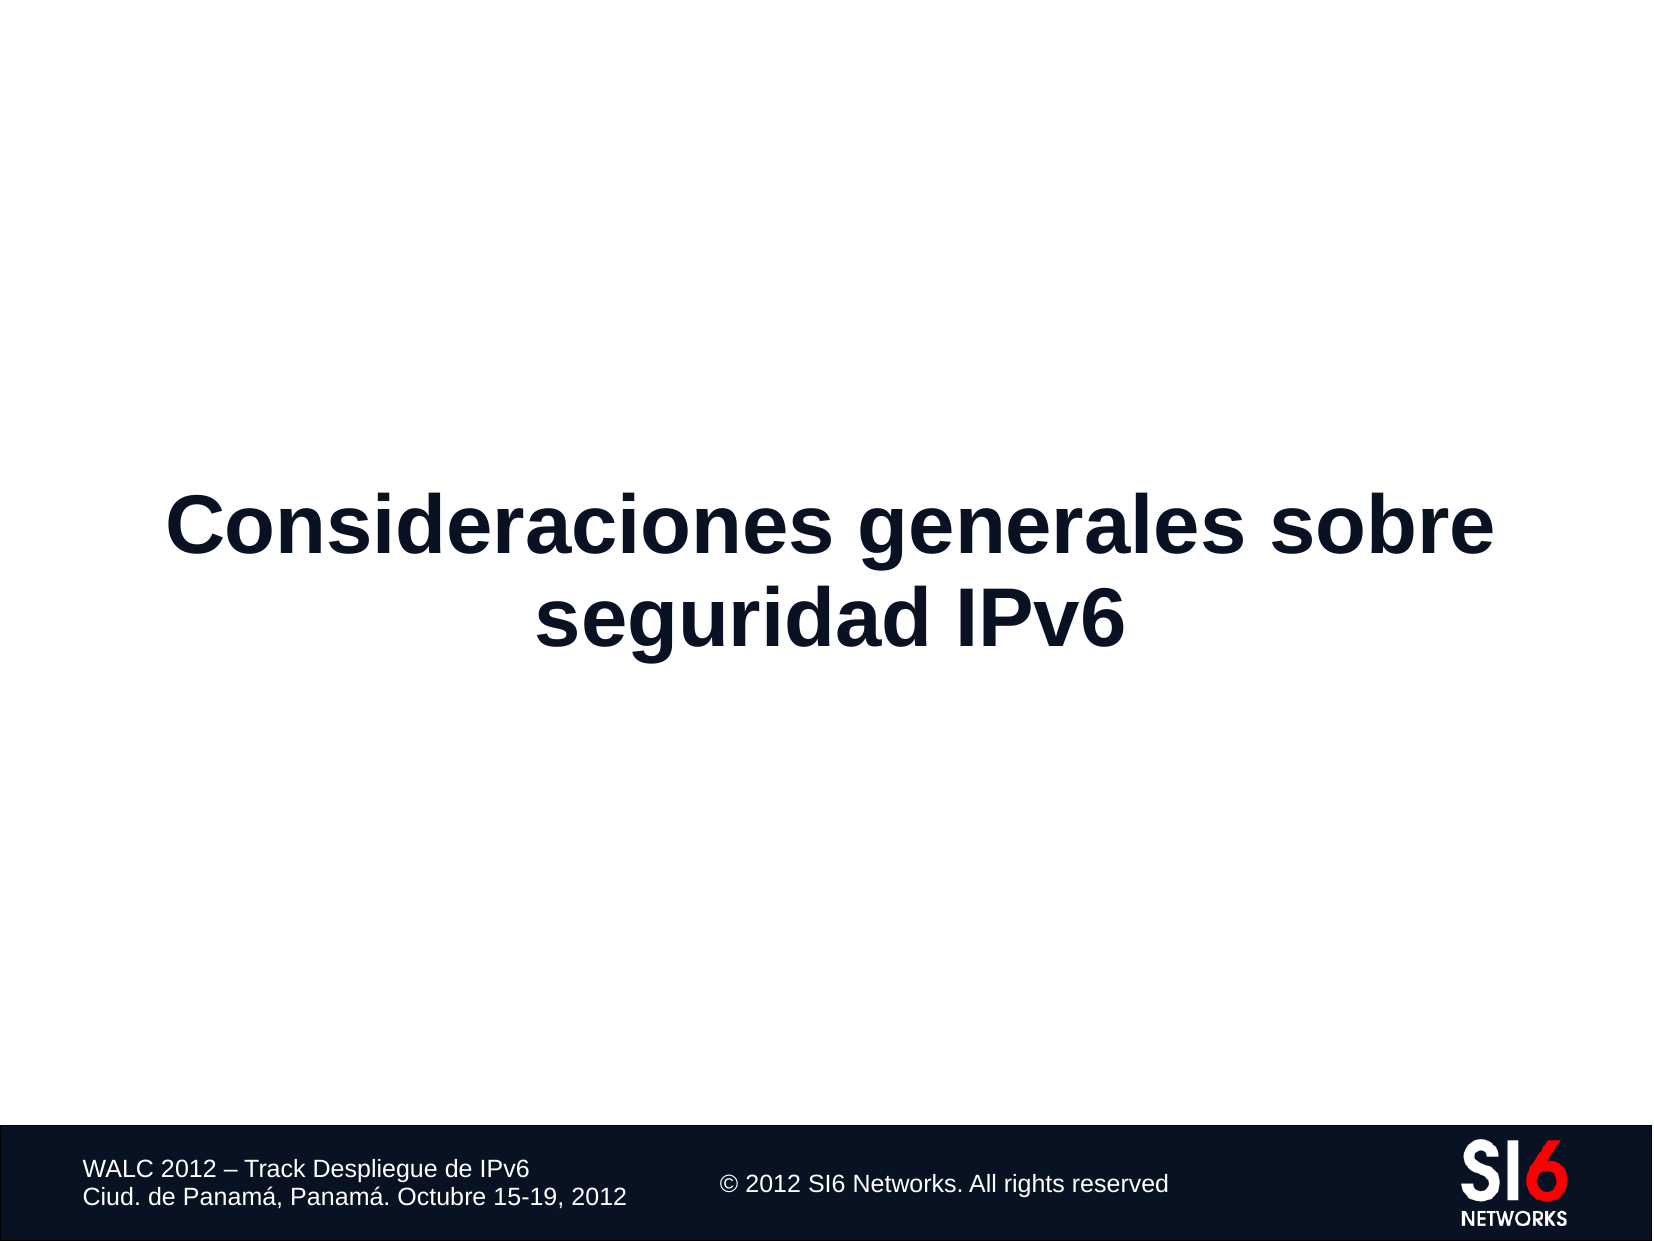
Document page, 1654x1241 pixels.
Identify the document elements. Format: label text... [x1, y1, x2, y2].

title Consideraciones generales sobre seguridad IPv6 [86, 467, 1576, 676]
picture [1461, 1139, 1567, 1226]
